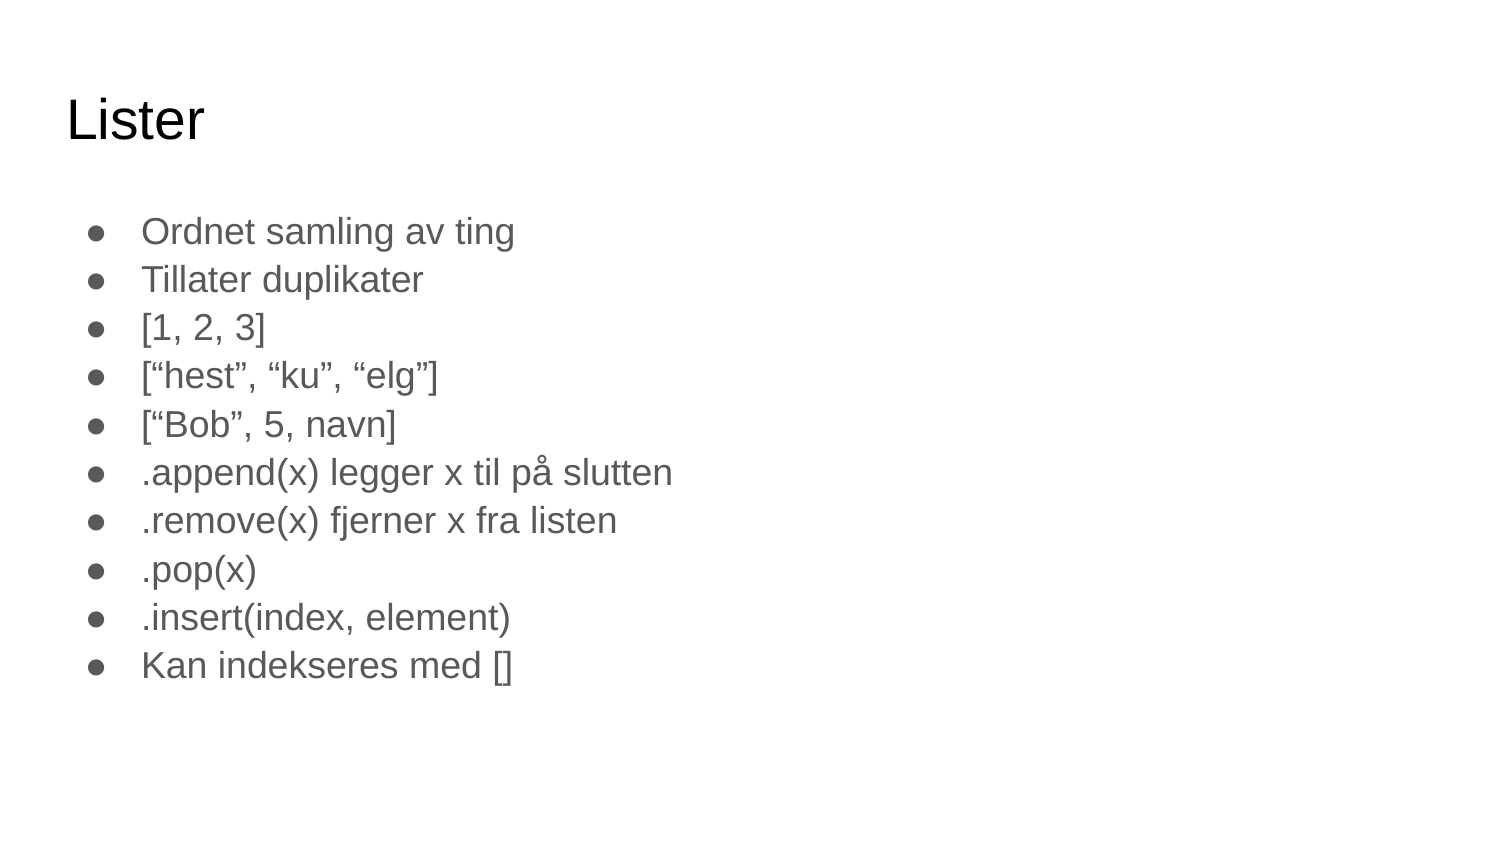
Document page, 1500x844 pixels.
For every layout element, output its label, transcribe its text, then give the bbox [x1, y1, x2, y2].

list Ordnet samling av ting Tillater duplikater [1, 2, 3] [“hest”, “ku”, “elg”] [“Bob”, 5, navn] .append(x) legger x til på slutten .remove(x) fjerner x fra listen .pop(x) .insert(index, element) Kan indekseres med [] [51, 189, 1449, 750]
title Lister [51, 72, 1449, 167]
